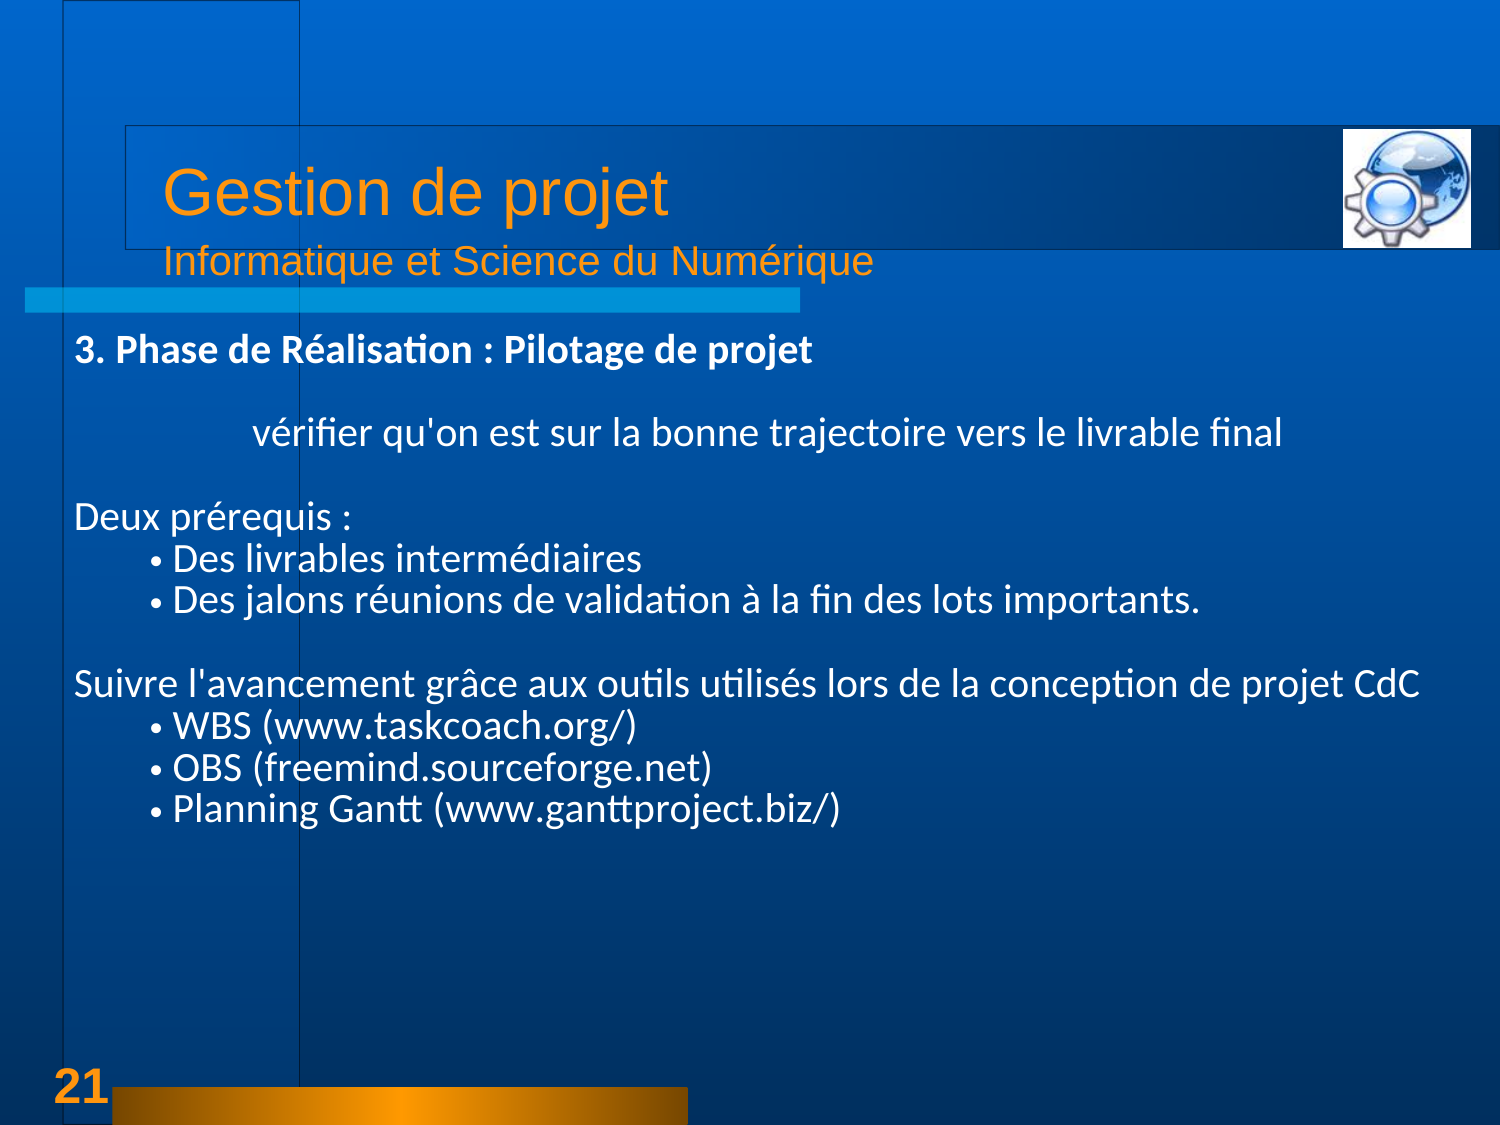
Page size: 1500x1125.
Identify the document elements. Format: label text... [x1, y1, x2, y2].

text_box 3. Phase de Réalisation : Pilotage de projet vérifier qu'on est sur la bonne trajectoire vers le livrable final Deux prérequis : Des livrables intermédiaires Des jalons réunions de validation à la fin des lots importants. Suivre l'avancement grâce aux outils utilisés lors de la conception de projet CdC WBS (www.taskcoach.org/) OBS (freemind.sourceforge.net) Planning Gantt (www.ganttproject.biz/) [59, 324, 1477, 1003]
picture [1343, 129, 1471, 248]
